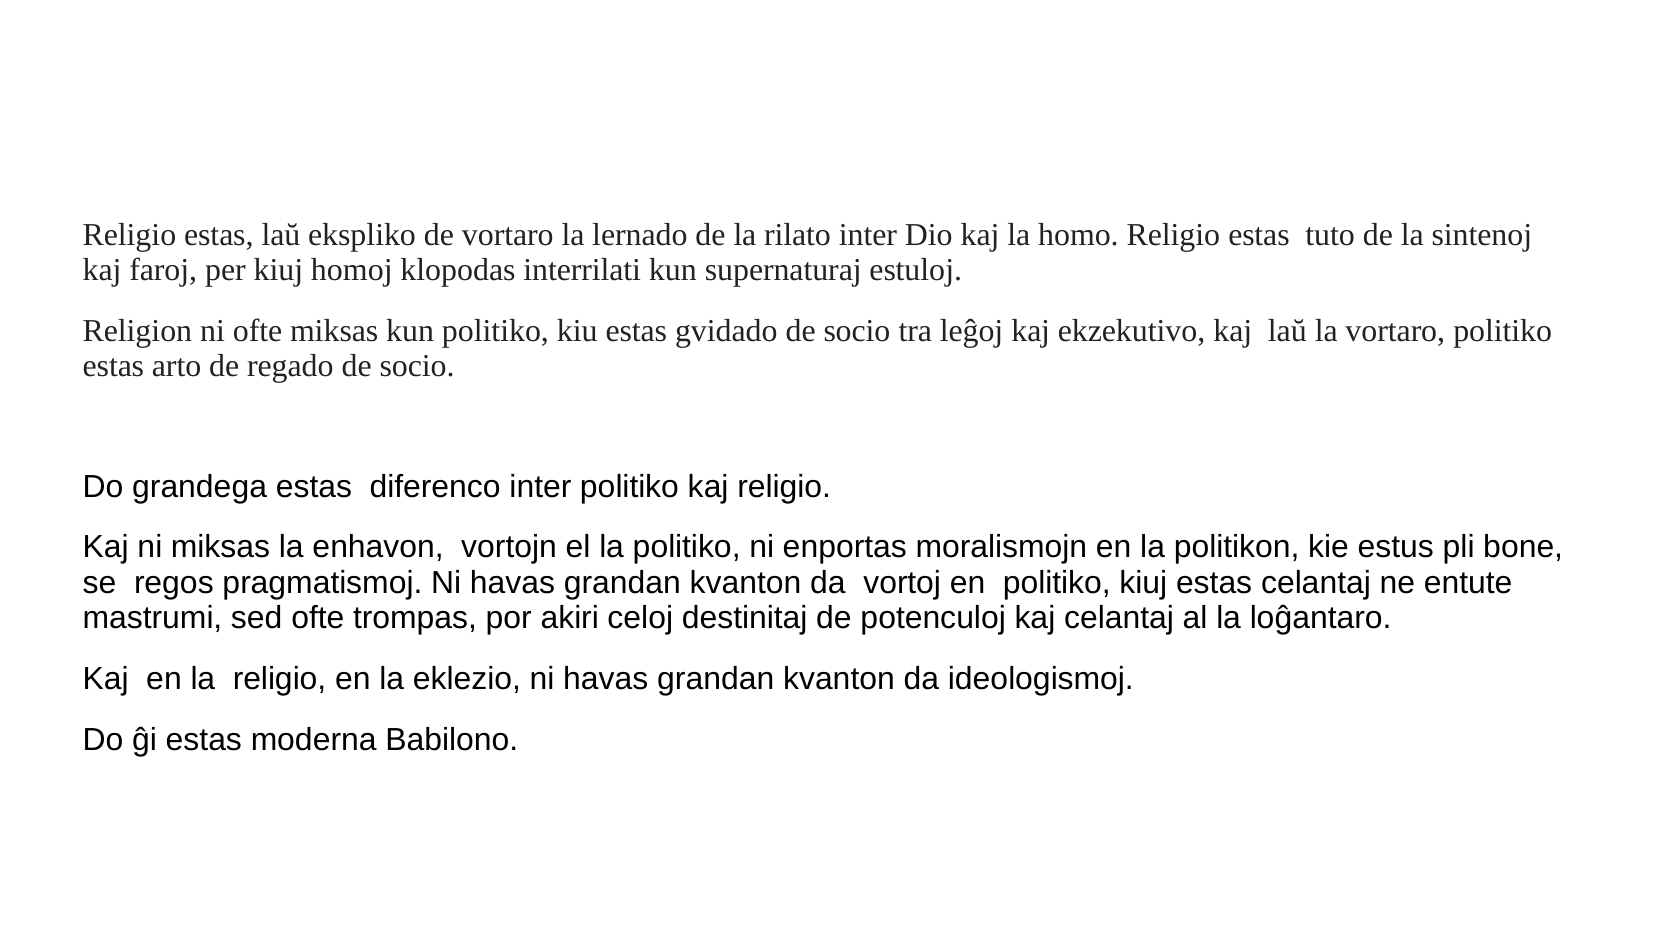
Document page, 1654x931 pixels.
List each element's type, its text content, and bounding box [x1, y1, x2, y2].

list Religio estas, laŭ ekspliko de vortaro la lernado de la rilato inter Dio kaj la homo. Religio estas tuto de la sintenoj kaj faroj, per kiuj homoj klopodas interrilati kun supernaturaj estuloj. Religion ni ofte miksas kun politiko, kiu estas gvidado de socio tra leĝoj kaj ekzekutivo, kaj laŭ la vortaro, politiko estas arto de regado de socio. Do grandega estas diferenco inter politiko kaj religio. Kaj ni miksas la enhavon, vortojn el la politiko, ni enportas moralismojn en la politikon, kie estus pli bone, se regos pragmatismoj. Ni havas grandan kvanton da vortoj en politiko, kiuj estas celantaj ne entute mastrumi, sed ofte trompas, por akiri celoj destinitaj de potenculoj kaj celantaj al la loĝantaro. Kaj en la religio, en la eklezio, ni havas grandan kvanton da ideologismoj. Do ĝi estas moderna Babilono. [82, 217, 1571, 758]
